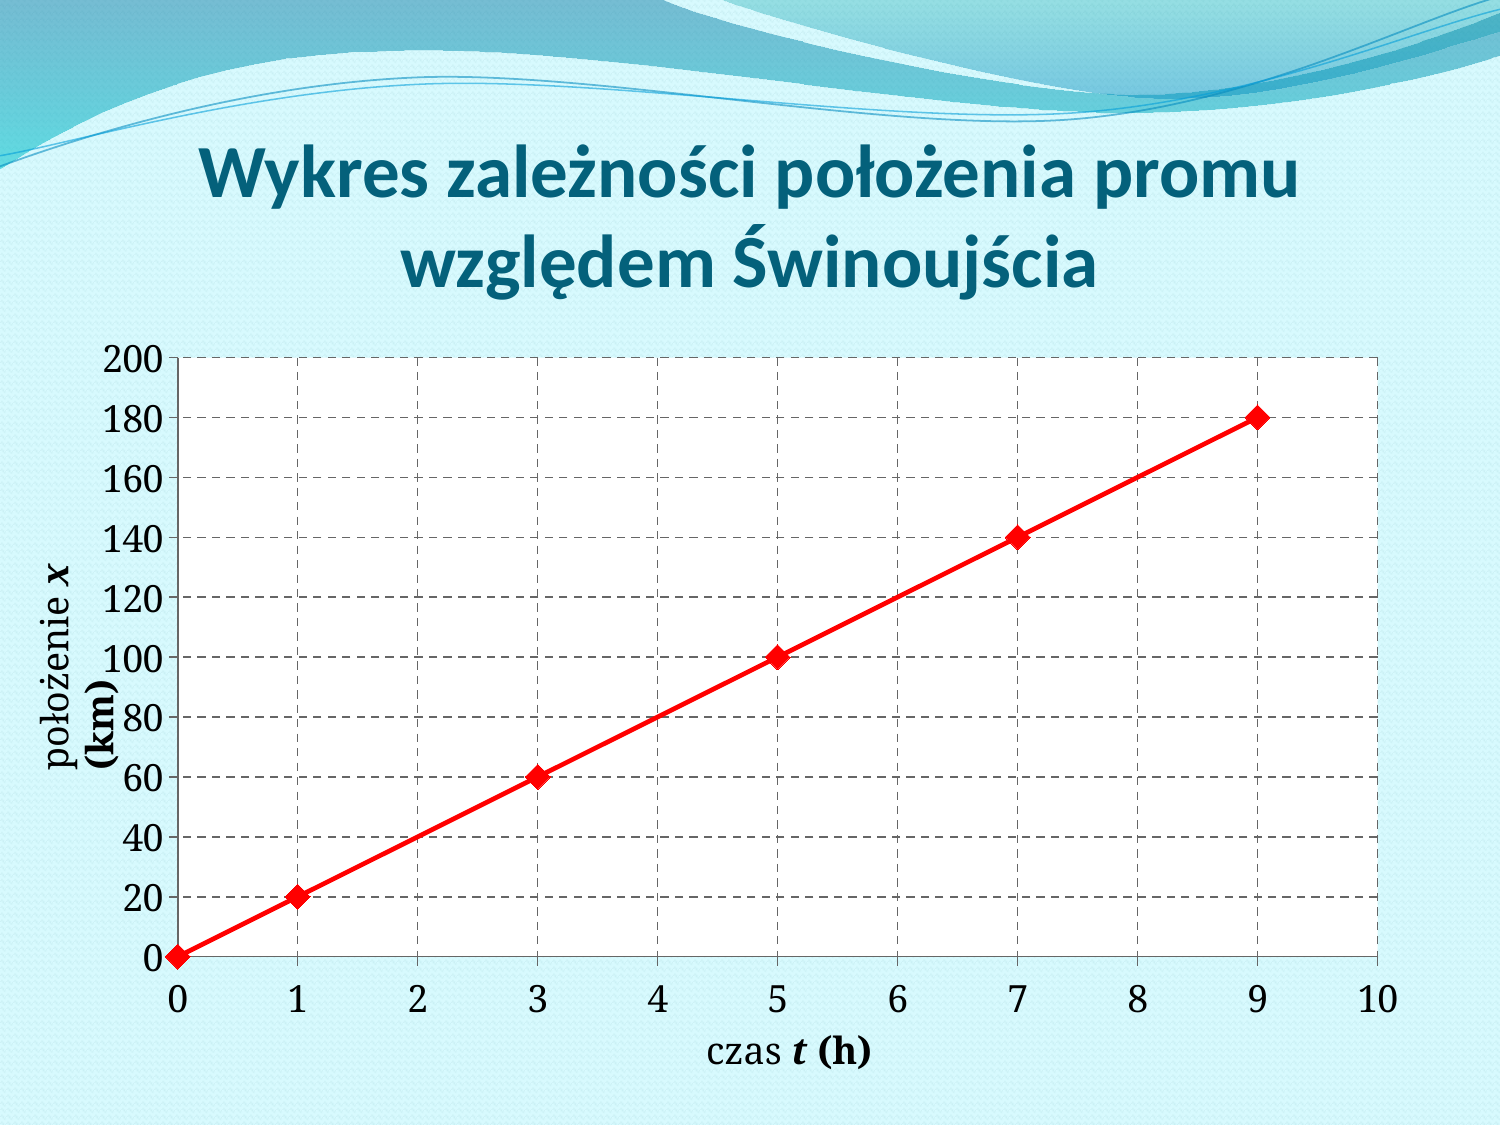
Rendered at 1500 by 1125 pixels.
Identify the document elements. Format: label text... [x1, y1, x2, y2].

chart [75, 317, 1425, 1038]
title Wykres zależności położenia promu względem Świnoujścia [75, 115, 1425, 303]
text_box czas t (h) [691, 1019, 961, 1080]
text_box położenie x (km) [23, 468, 129, 786]
picture [0, 0, 1500, 1125]
